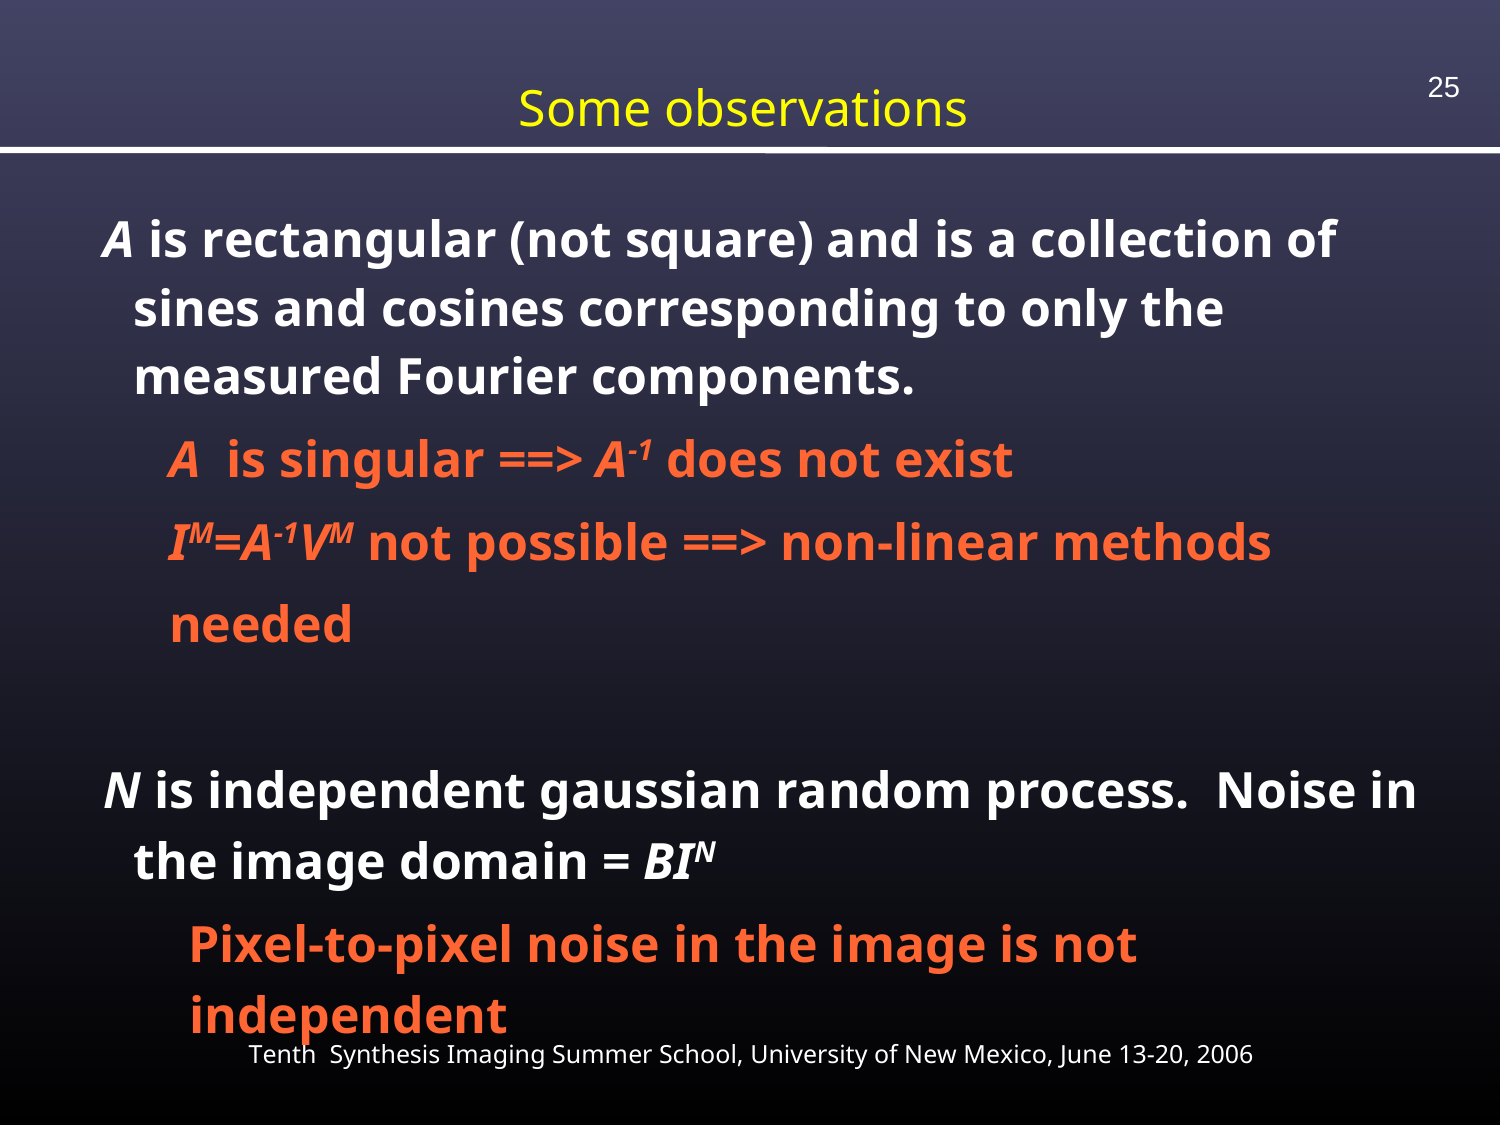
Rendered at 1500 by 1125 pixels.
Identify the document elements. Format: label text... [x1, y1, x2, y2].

title Some observations [112, 62, 1375, 151]
subtitle A is rectangular (not square) and is a collection of sines and cosines corresponding to only the measured Fourier components. A is singular ==> A-1 does not exist IM=A-1VM not possible ==> non-linear methods needed N is independent gaussian random process. Noise in the image domain = BIN Pixel-to-pixel noise in the image is not independent [104, 204, 1427, 994]
